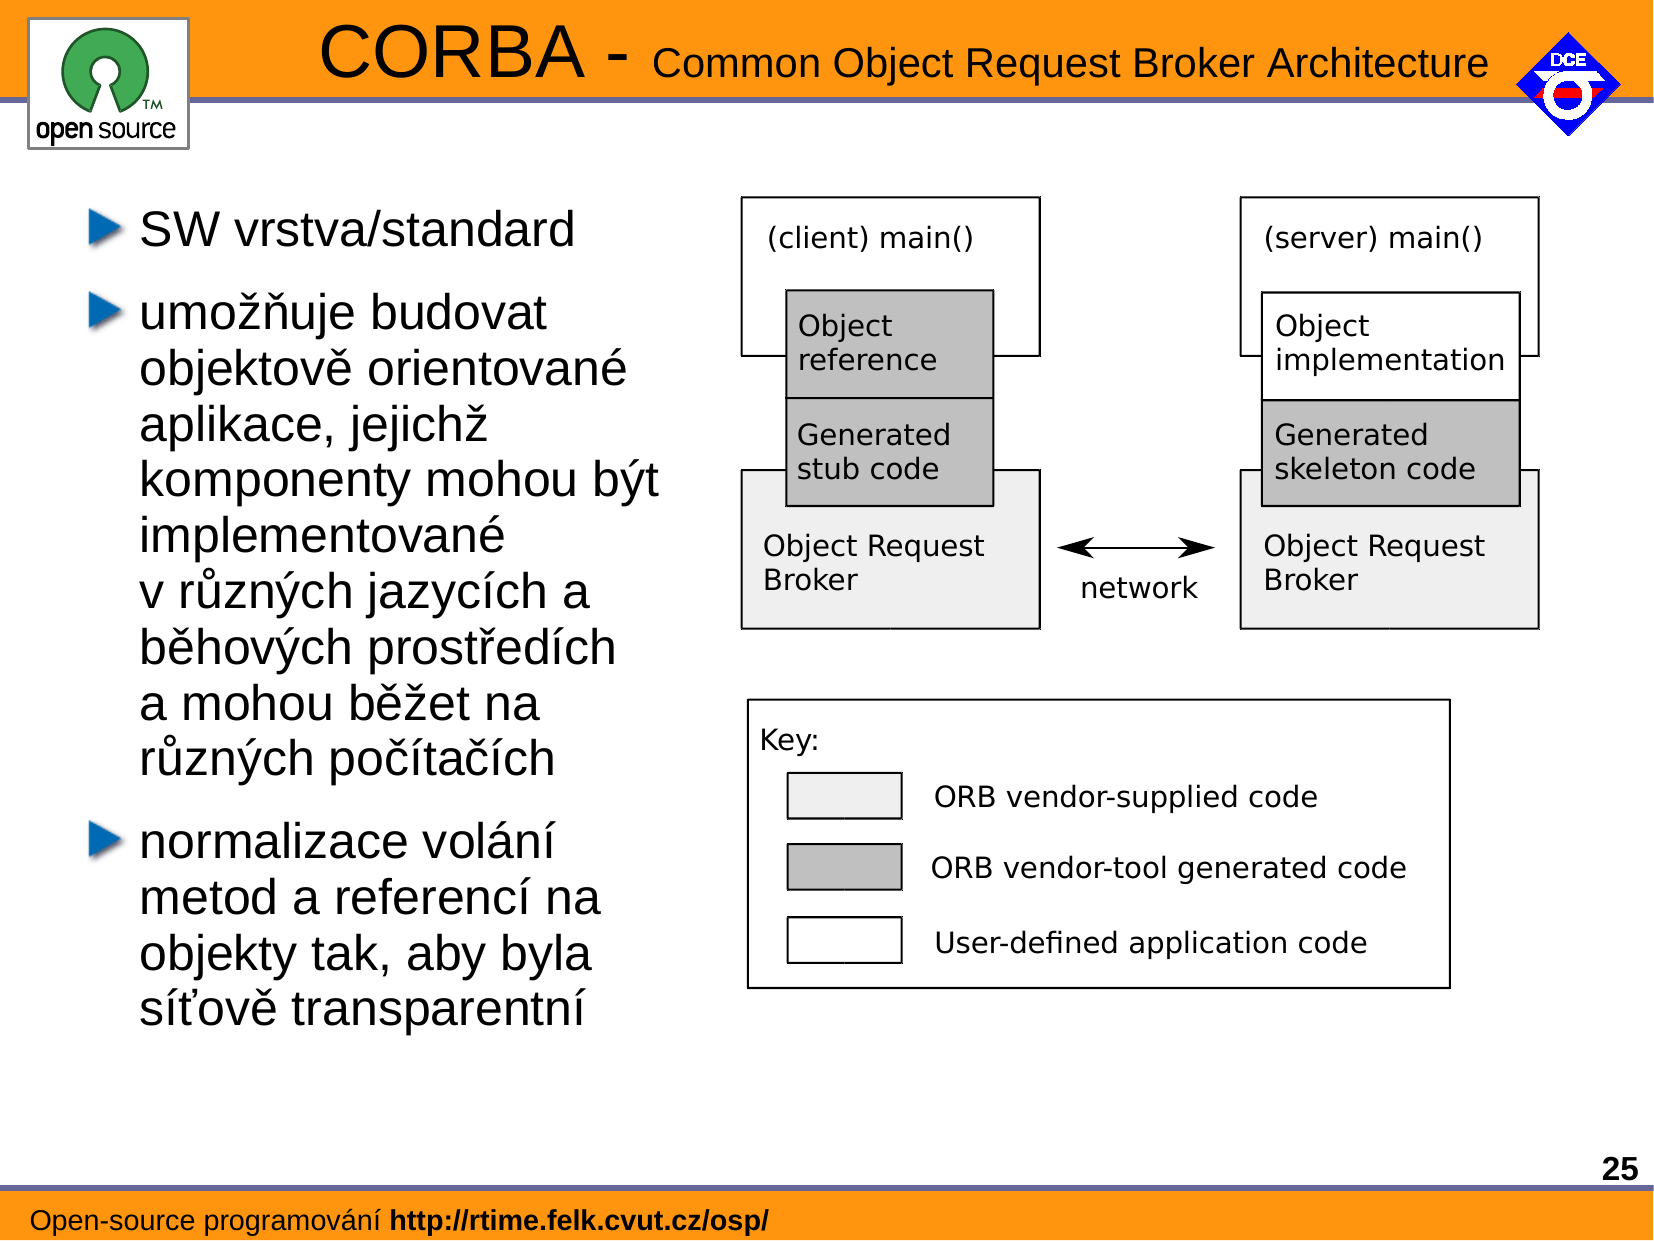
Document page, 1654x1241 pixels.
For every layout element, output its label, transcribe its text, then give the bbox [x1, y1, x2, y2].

title CORBA - Common Object Request Broker Architecture [178, 4, 1631, 98]
chart [718, 174, 1588, 1039]
list SW vrstva/standard umožňuje budovat objektově orientované aplikace, jejichž komponenty mohou být implementované v různých jazycích a běhových prostředích a mohou běžet na různých počítačích normalizace volání metod a referencí na objekty tak, aby byla síťově transparentní [68, 201, 700, 1125]
